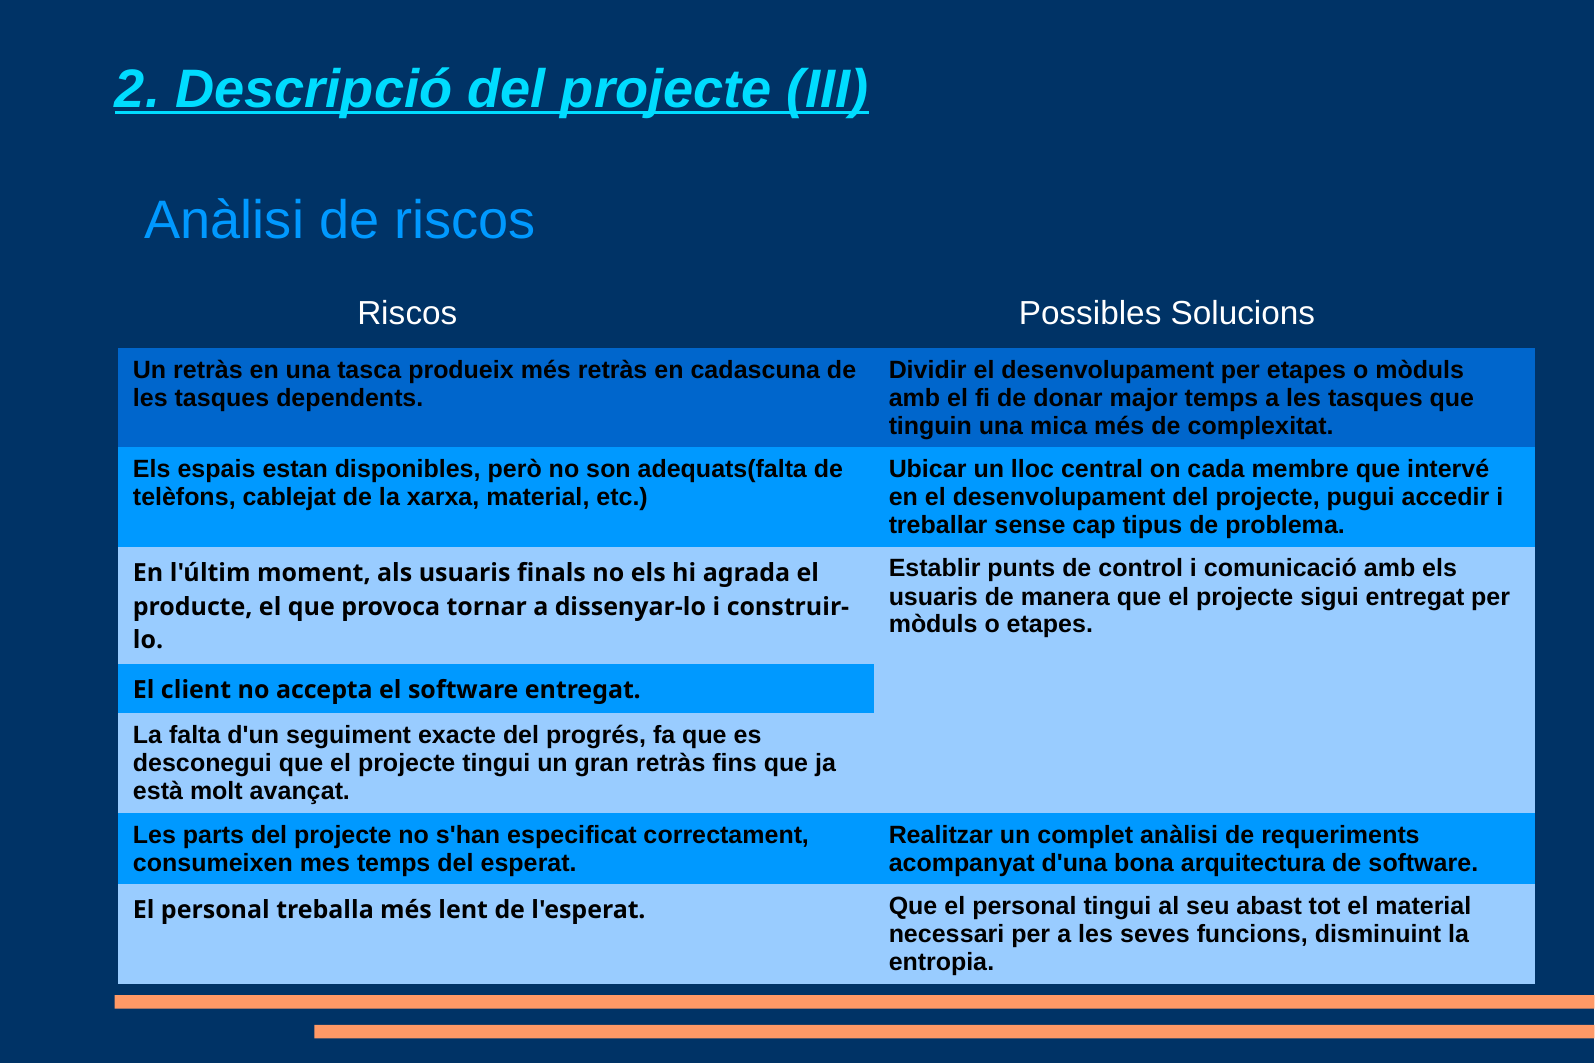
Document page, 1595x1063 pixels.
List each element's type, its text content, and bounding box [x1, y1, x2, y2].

title 2. Descripció del projecte (III) [114, 0, 1477, 178]
table_header Un retràs en una tasca produeix més retràs en cadascuna de les tasques dependents. [118, 348, 874, 447]
table_cell Els espais estan disponibles, però no son adequats(falta de telèfons, cablejat de la xarxa, material, etc.) [118, 447, 874, 547]
table_cell Les parts del projecte no s'han especificat correctament, consumeixen mes temps del esperat. [118, 813, 874, 884]
table_cell Que el personal tingui al seu abast tot el material necessari per a les seves funcions, disminuint la entropia. [874, 884, 1535, 984]
text_box Riscos [342, 287, 550, 340]
text_box Possibles Solucions [1003, 287, 1447, 340]
table_cell El personal treballa més lent de l'esperat. [118, 884, 874, 984]
table_cell La falta d'un seguiment exacte del progrés, fa que es desconegui que el projecte tingui un gran retràs fins que ja està molt avançat. [118, 713, 874, 813]
table_cell El client no accepta el software entregat. [118, 664, 874, 713]
table_cell Ubicar un lloc central on cada membre que intervé en el desenvolupament del projecte, pugui accedir i treballar sense cap tipus de problema. [874, 447, 1535, 547]
table_cell Realitzar un complet anàlisi de requeriments acompanyat d'una bona arquitectura de software. [874, 813, 1535, 884]
table_cell Establir punts de control i comunicació amb els usuaris de manera que el projecte sigui entregat per mòduls o etapes. [874, 547, 1535, 813]
table_cell En l'últim moment, als usuaris finals no els hi agrada el producte, el que provoca tornar a dissenyar-lo i construir-lo. [118, 547, 874, 664]
title Anàlisi de riscos [144, 131, 1507, 309]
table_header Dividir el desenvolupament per etapes o mòduls amb el fi de donar major temps a les tasques que tinguin una mica més de complexitat. [874, 348, 1535, 447]
